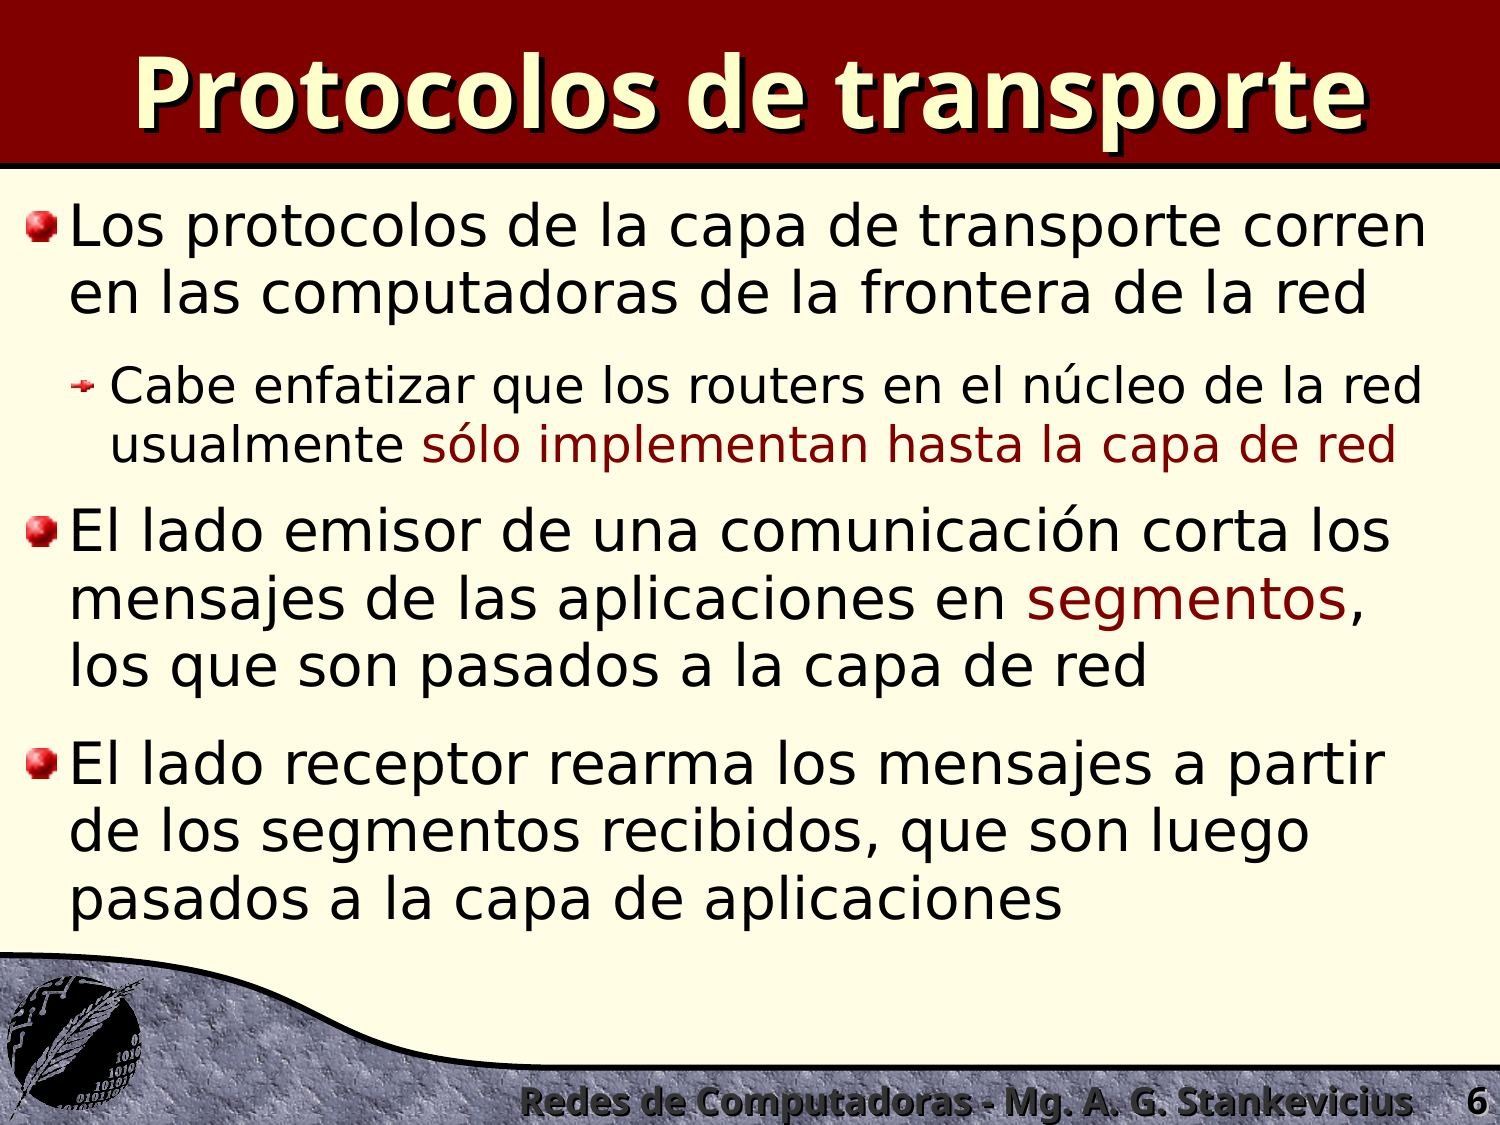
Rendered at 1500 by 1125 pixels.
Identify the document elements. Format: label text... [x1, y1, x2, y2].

picture [0, 959, 1500, 1125]
picture [1047, 1100, 1054, 1110]
list Los protocolos de la capa de transporte corren en las computadoras de la frontera de la red Cabe enfatizar que los routers en el núcleo de la red usualmente sólo implementan hasta la capa de red El lado emisor de una comunicación corta los mensajes de las aplicaciones en segmentos, los que son pasados a la capa de red El lado receptor rearma los mensajes a partir de los segmentos recibidos, que son luego pasados a la capa de aplicaciones [11, 192, 1486, 934]
picture [790, 1100, 795, 1110]
title Protocolos de transporte [15, 5, 1485, 160]
